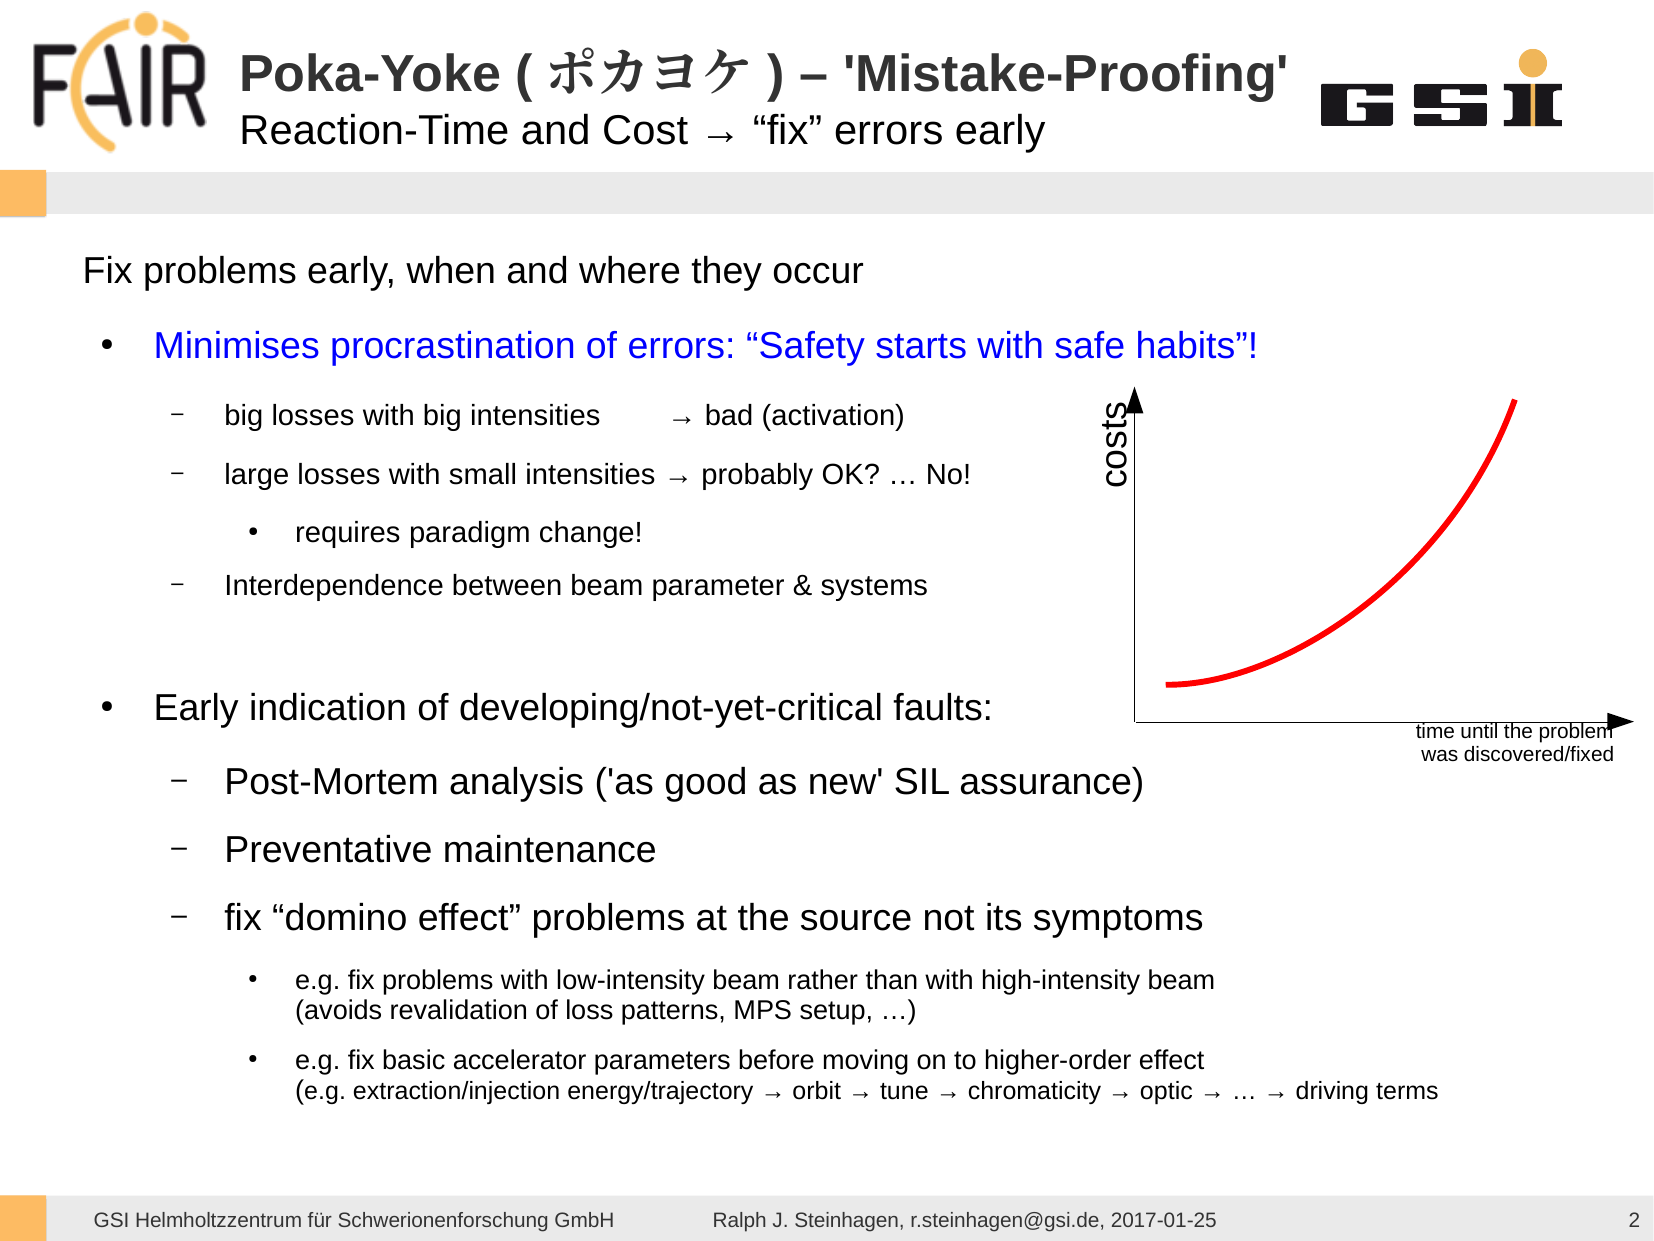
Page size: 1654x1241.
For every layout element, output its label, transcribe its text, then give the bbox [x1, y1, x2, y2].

picture [1319, 46, 1564, 129]
picture [33, 10, 207, 155]
list Fix problems early, when and where they occur Minimises procrastination of errors: “Safety starts with safe habits”! big losses with big intensities → bad (activation) large losses with small intensities → probably OK? … No! requires paradigm change! Interdependence between beam parameter & systems Early indication of developing/not-yet-critical faults: Post-Mortem analysis ('as good as new' SIL assurance) Preventative maintenance fix “domino effect” problems at the source not its symptoms e.g. fix problems with low-intensity beam rather than with high-intensity beam (avoids revalidation of loss patterns, MPS setup, …) e.g. fix basic accelerator parameters before moving on to higher-order effect (e.g. extraction/injection energy/trajectory → orbit → tune → chromaticity → optic → … → driving terms [82, 249, 1571, 1158]
title Poka-Yoke (ポカヨケ) – 'Mistake-Proofing' Reaction-Time and Cost → “fix” errors early [239, 0, 1301, 211]
